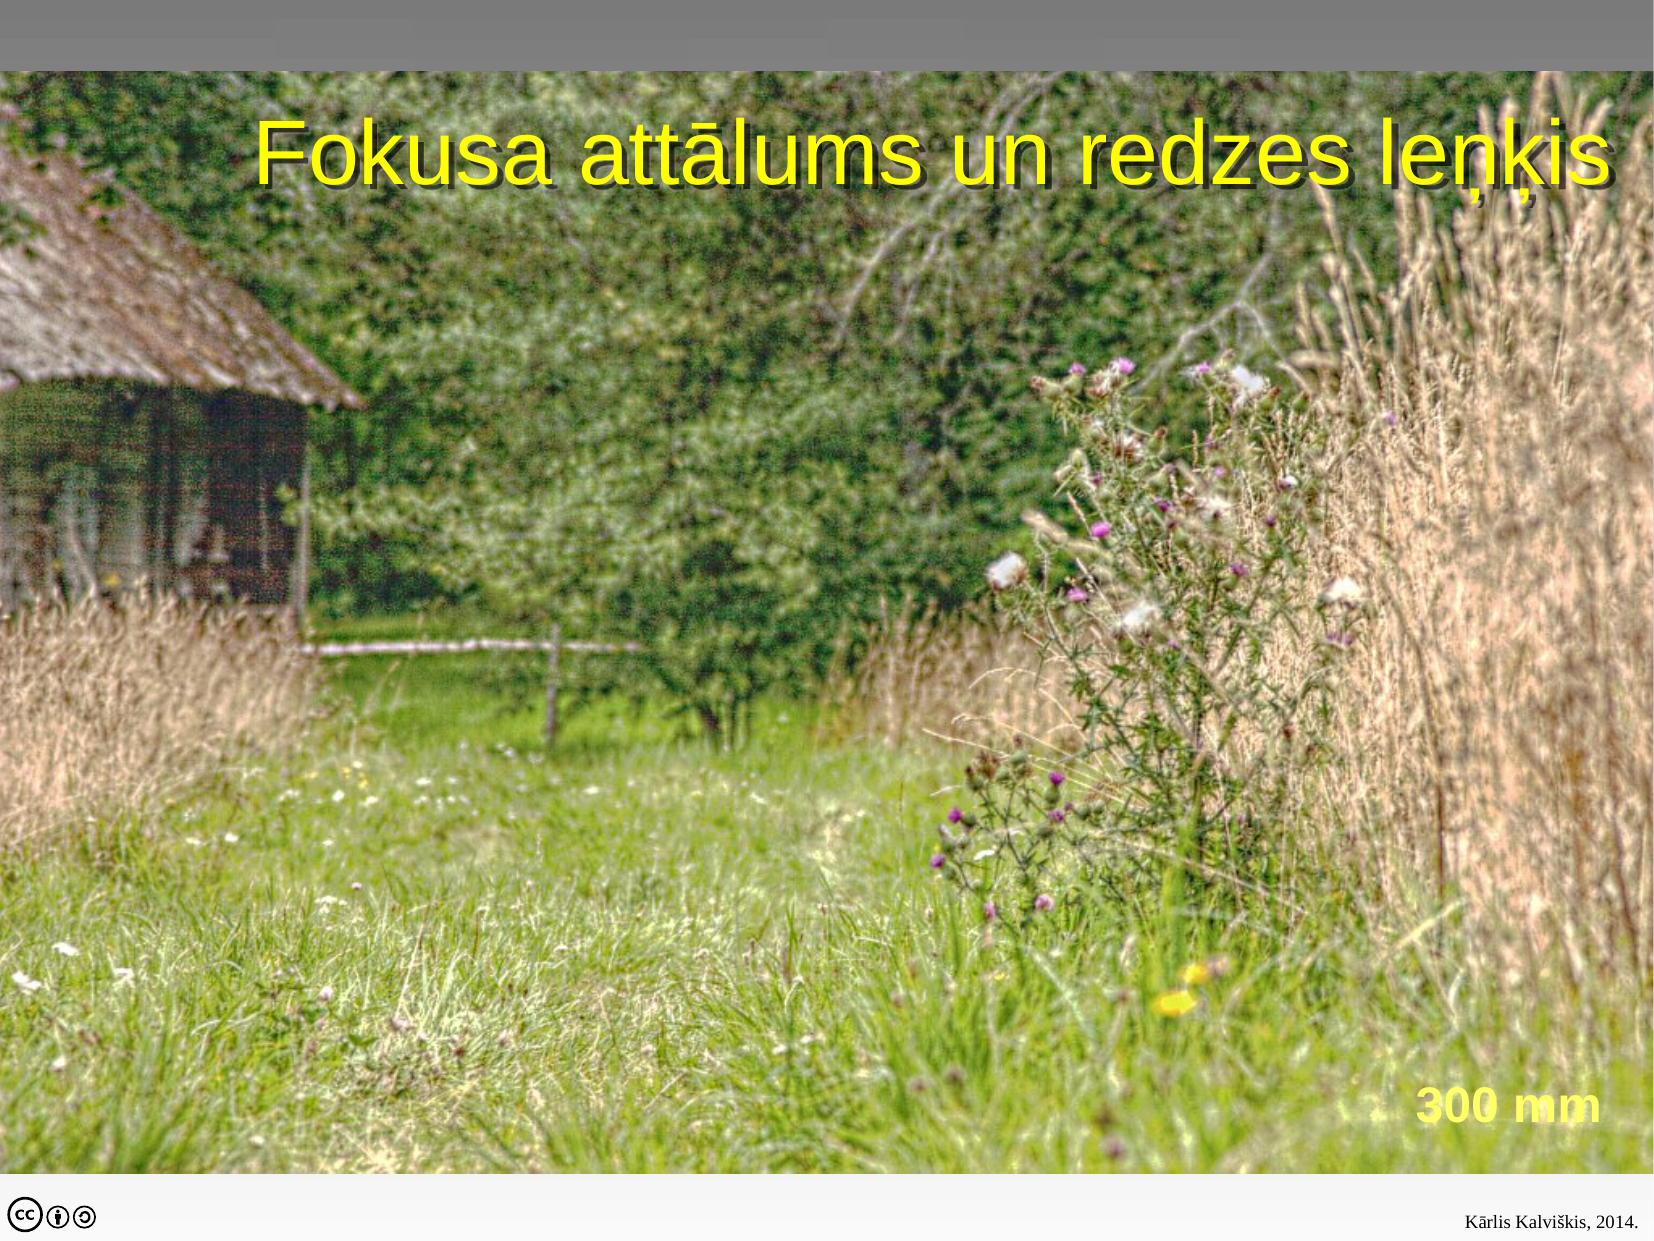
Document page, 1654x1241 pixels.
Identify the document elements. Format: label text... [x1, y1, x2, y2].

title Fokusa attālums un redzes leņķis [42, 49, 1615, 257]
picture [0, 0, 1654, 1241]
text_box 300 mm [1400, 1069, 1617, 1141]
